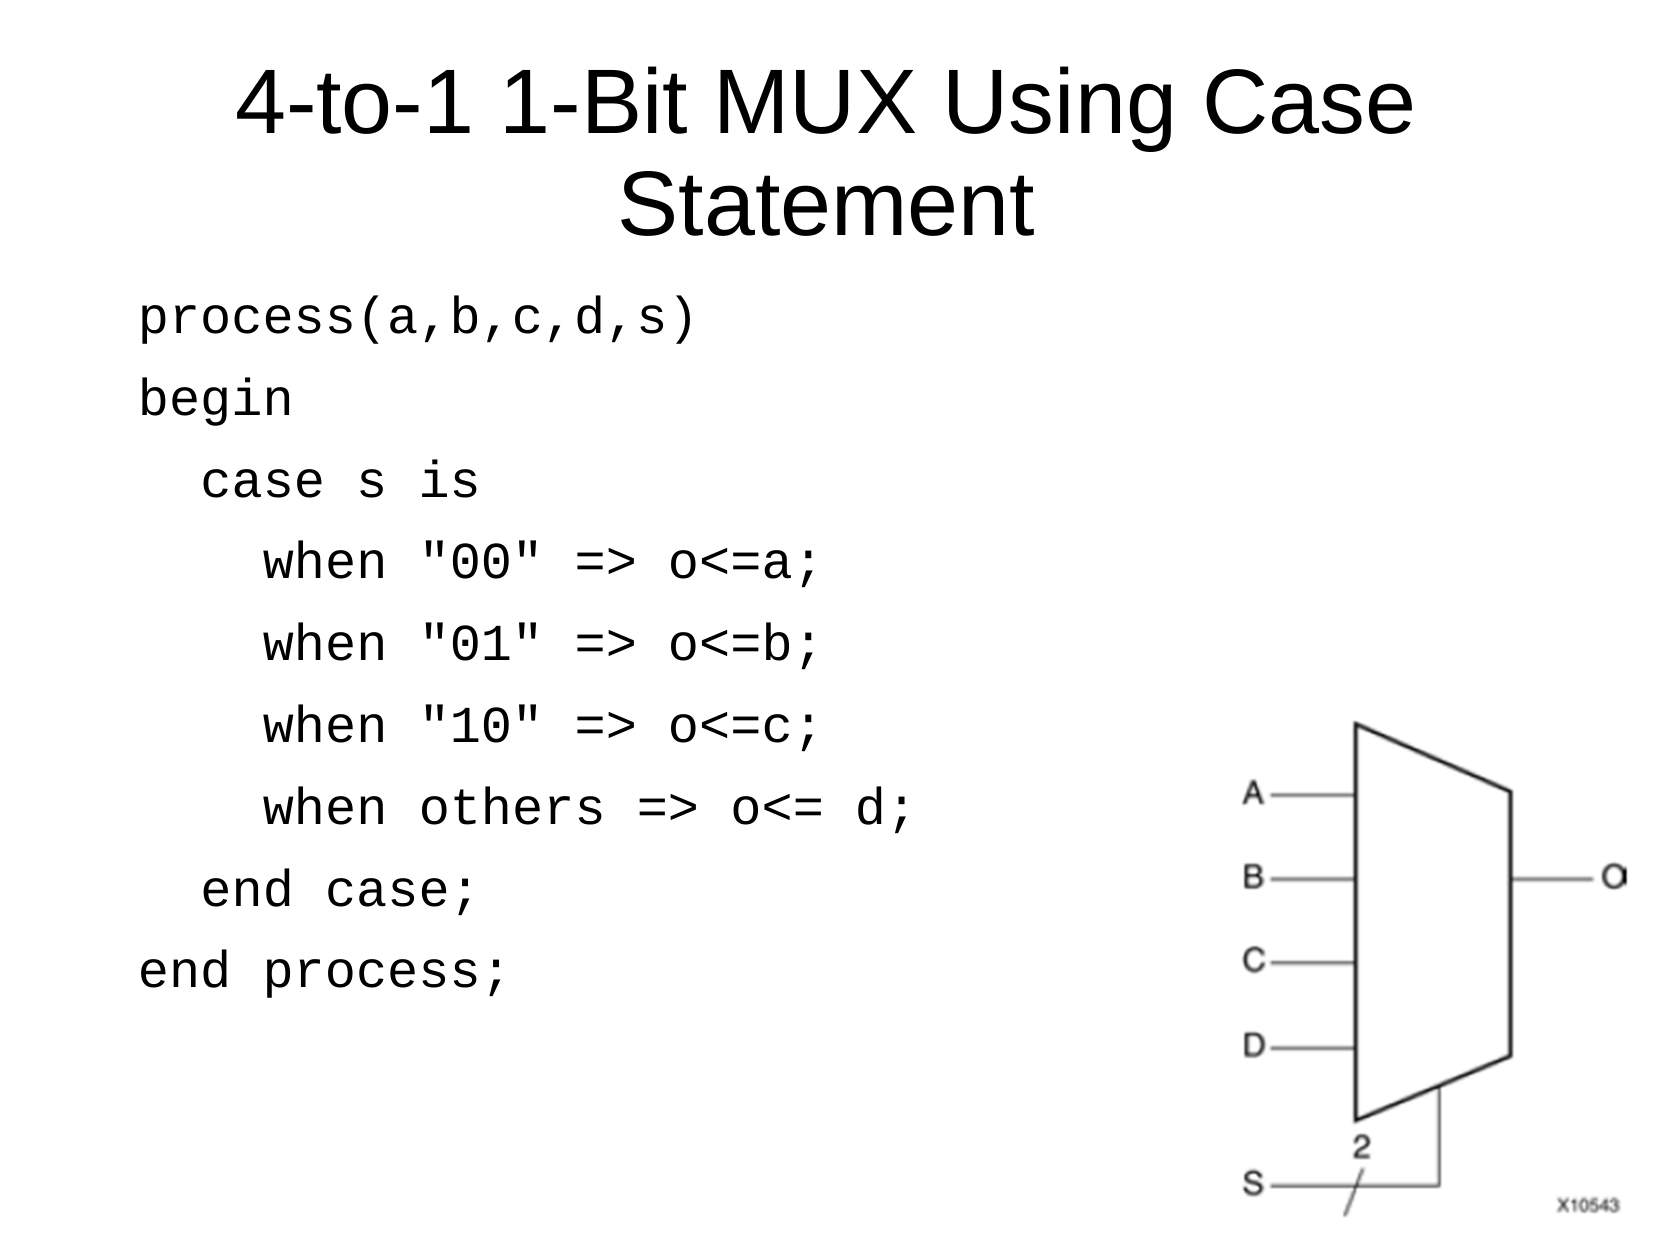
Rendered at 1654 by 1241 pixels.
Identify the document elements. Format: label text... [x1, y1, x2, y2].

list process(a,b,c,d,s) begin case s is when "00" => o<=a; when "01" => o<=b; when "10" => o<=c; when others => o<= d; end case; end process; [82, 290, 1571, 1010]
picture [1229, 704, 1636, 1222]
title 4-to-1 1-Bit MUX Using Case Statement [82, 49, 1571, 257]
